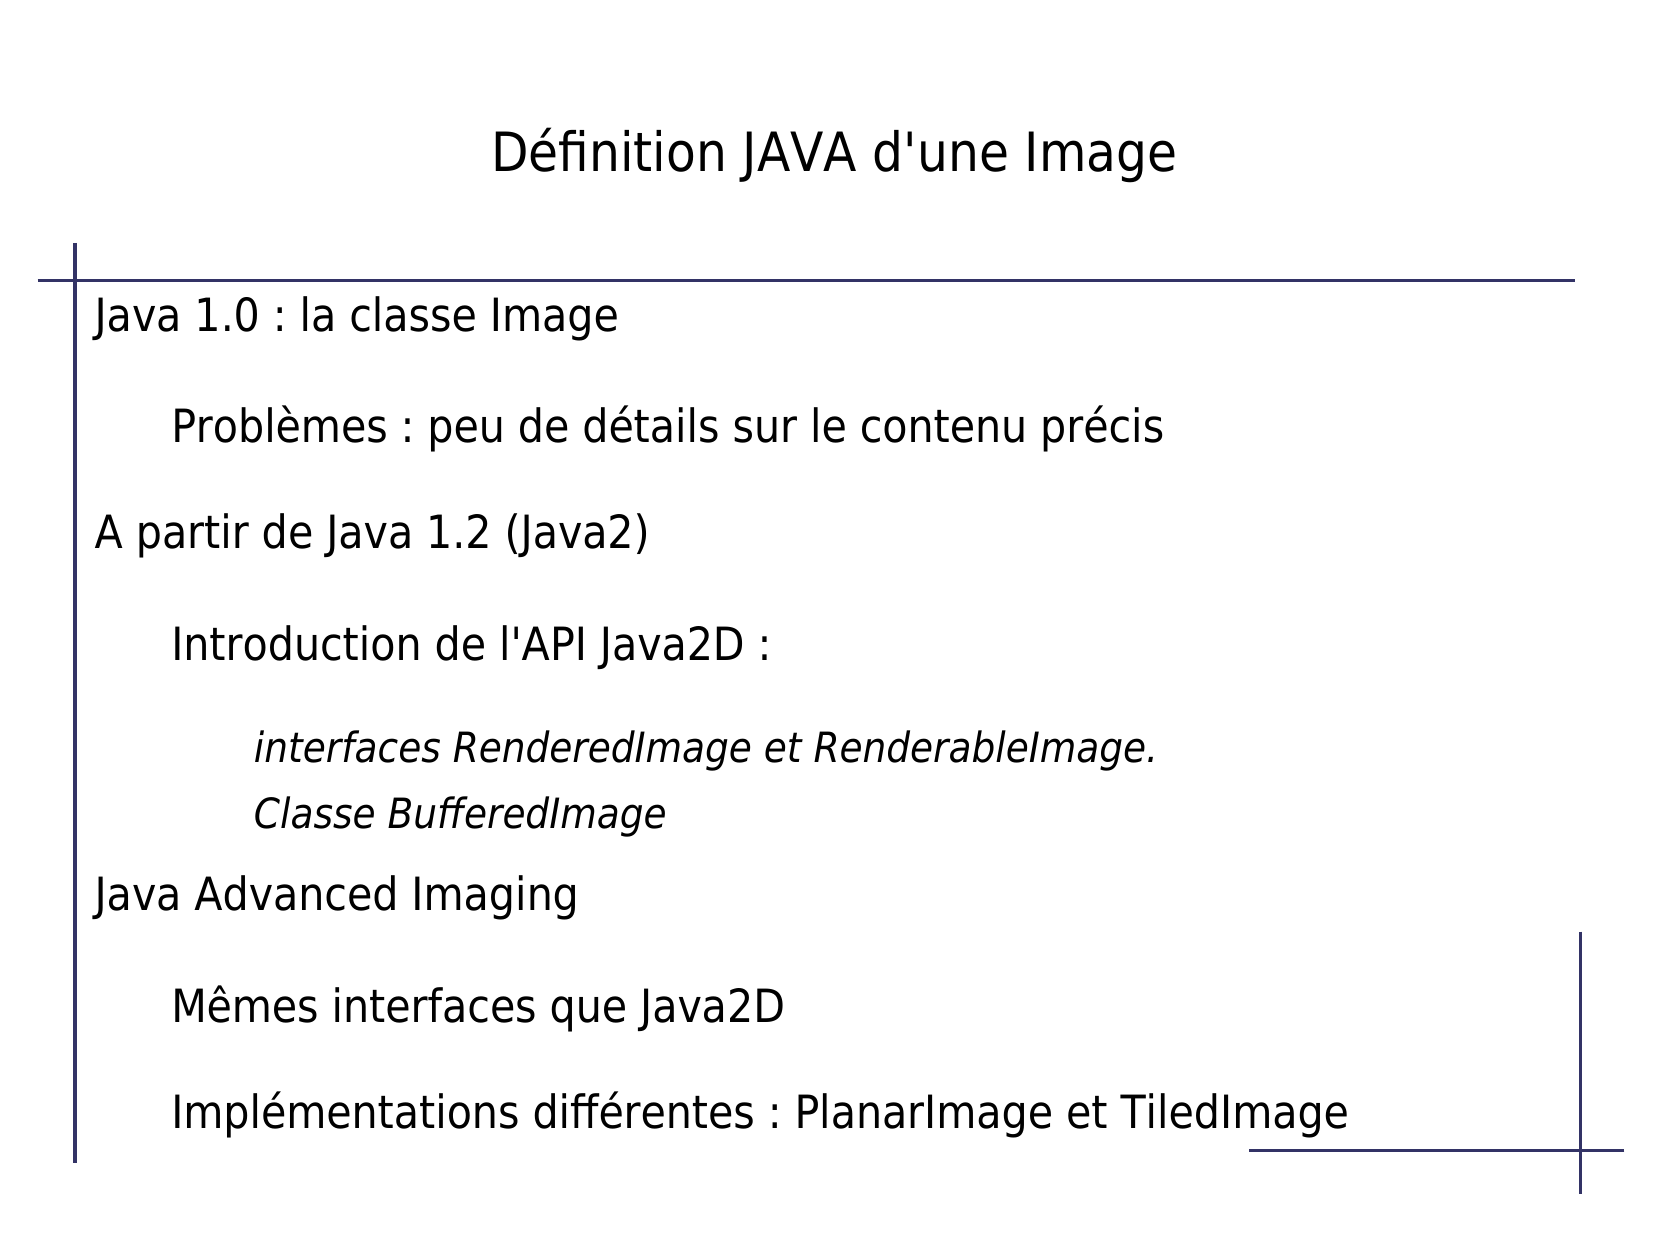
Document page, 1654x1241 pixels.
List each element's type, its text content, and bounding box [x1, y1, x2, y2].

list Java 1.0 : la classe Image Problèmes : peu de détails sur le contenu précis A partir de Java 1.2 (Java2) Introduction de l'API Java2D : interfaces RenderedImage et RenderableImage. Classe BufferedImage Java Advanced Imaging Mêmes interfaces que Java2D Implémentations différentes : PlanarImage et TiledImage [76, 288, 1565, 1182]
title Définition JAVA d'une Image [112, 49, 1558, 257]
